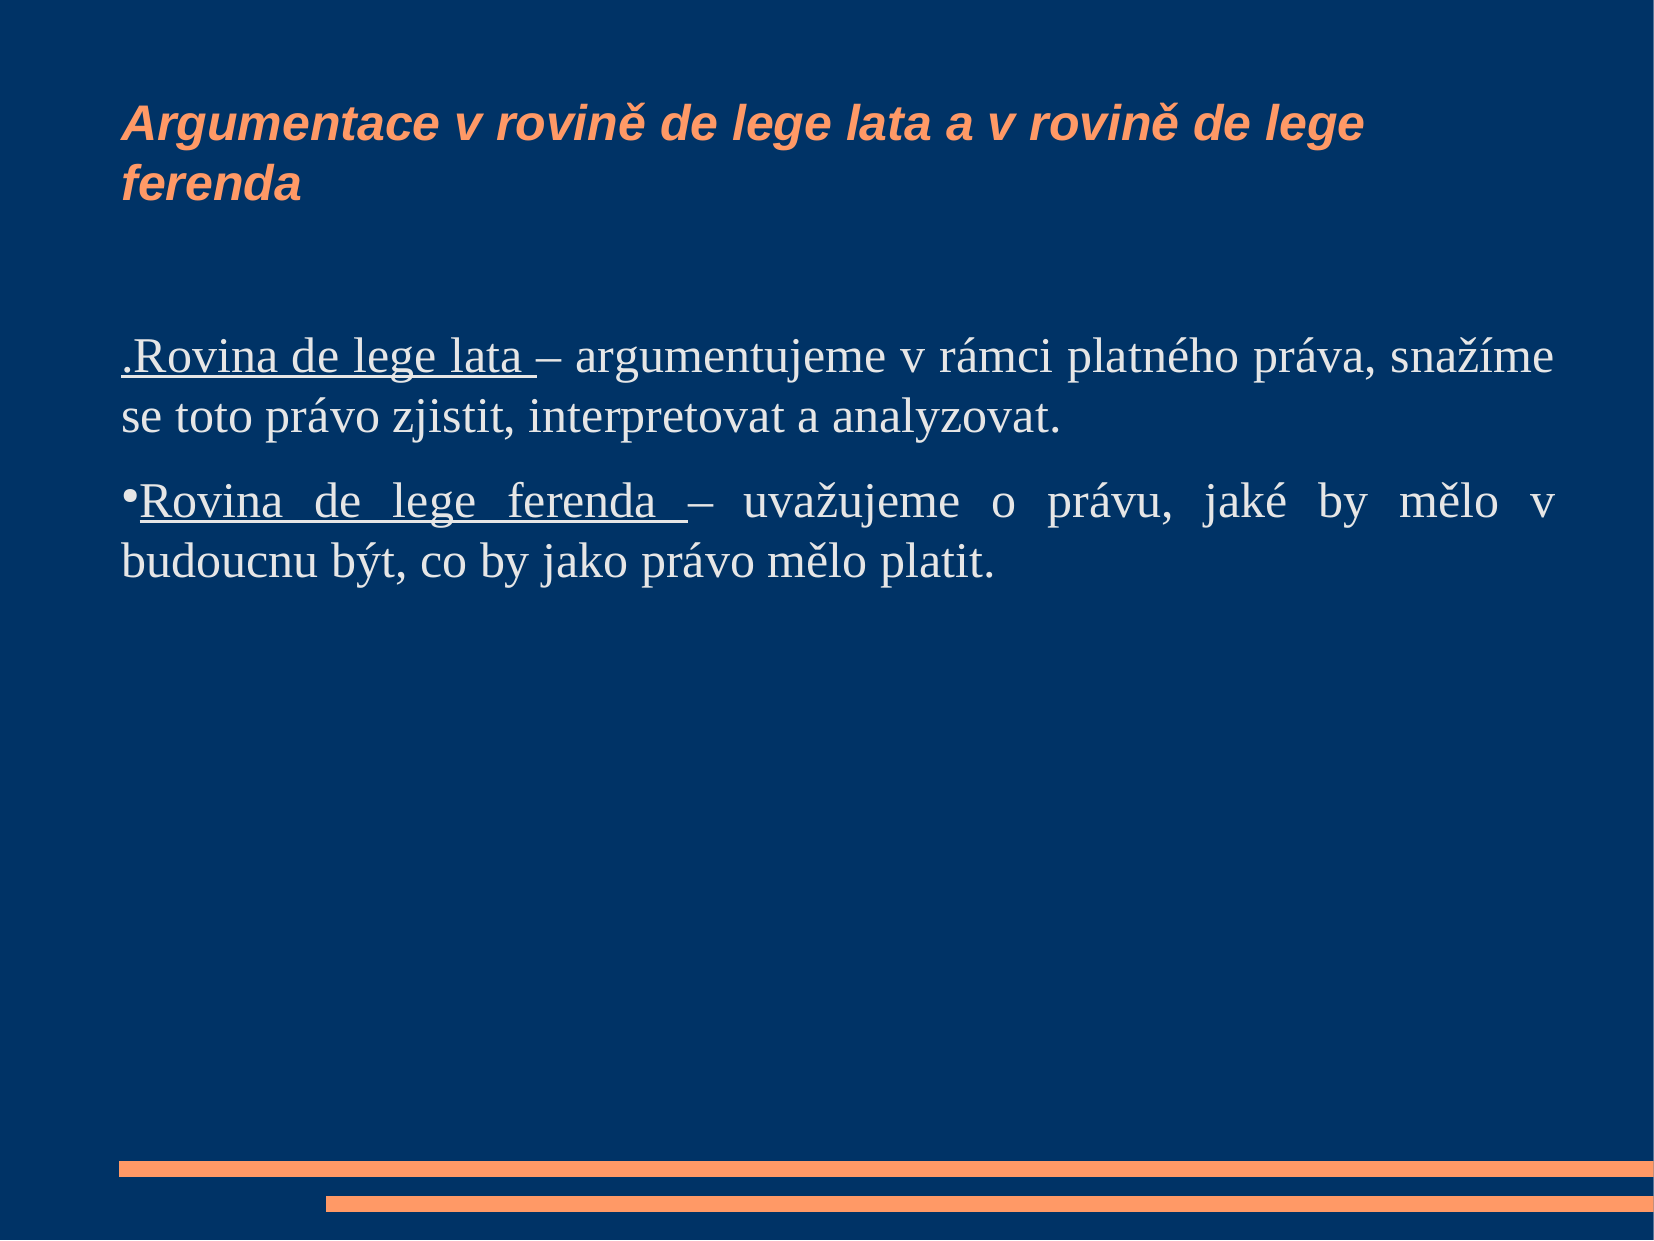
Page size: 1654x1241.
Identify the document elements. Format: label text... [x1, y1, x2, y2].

title Argumentace v rovině de lege lata a v rovině de lege ferenda [121, 46, 1534, 254]
list .Rovina de lege lata – argumentujeme v rámci platného práva, snažíme se toto právo zjistit, interpretovat a analyzovat. Rovina de lege ferenda – uvažujeme o právu, jaké by mělo v budoucnu být, co by jako právo mělo platit. [121, 322, 1561, 1132]
